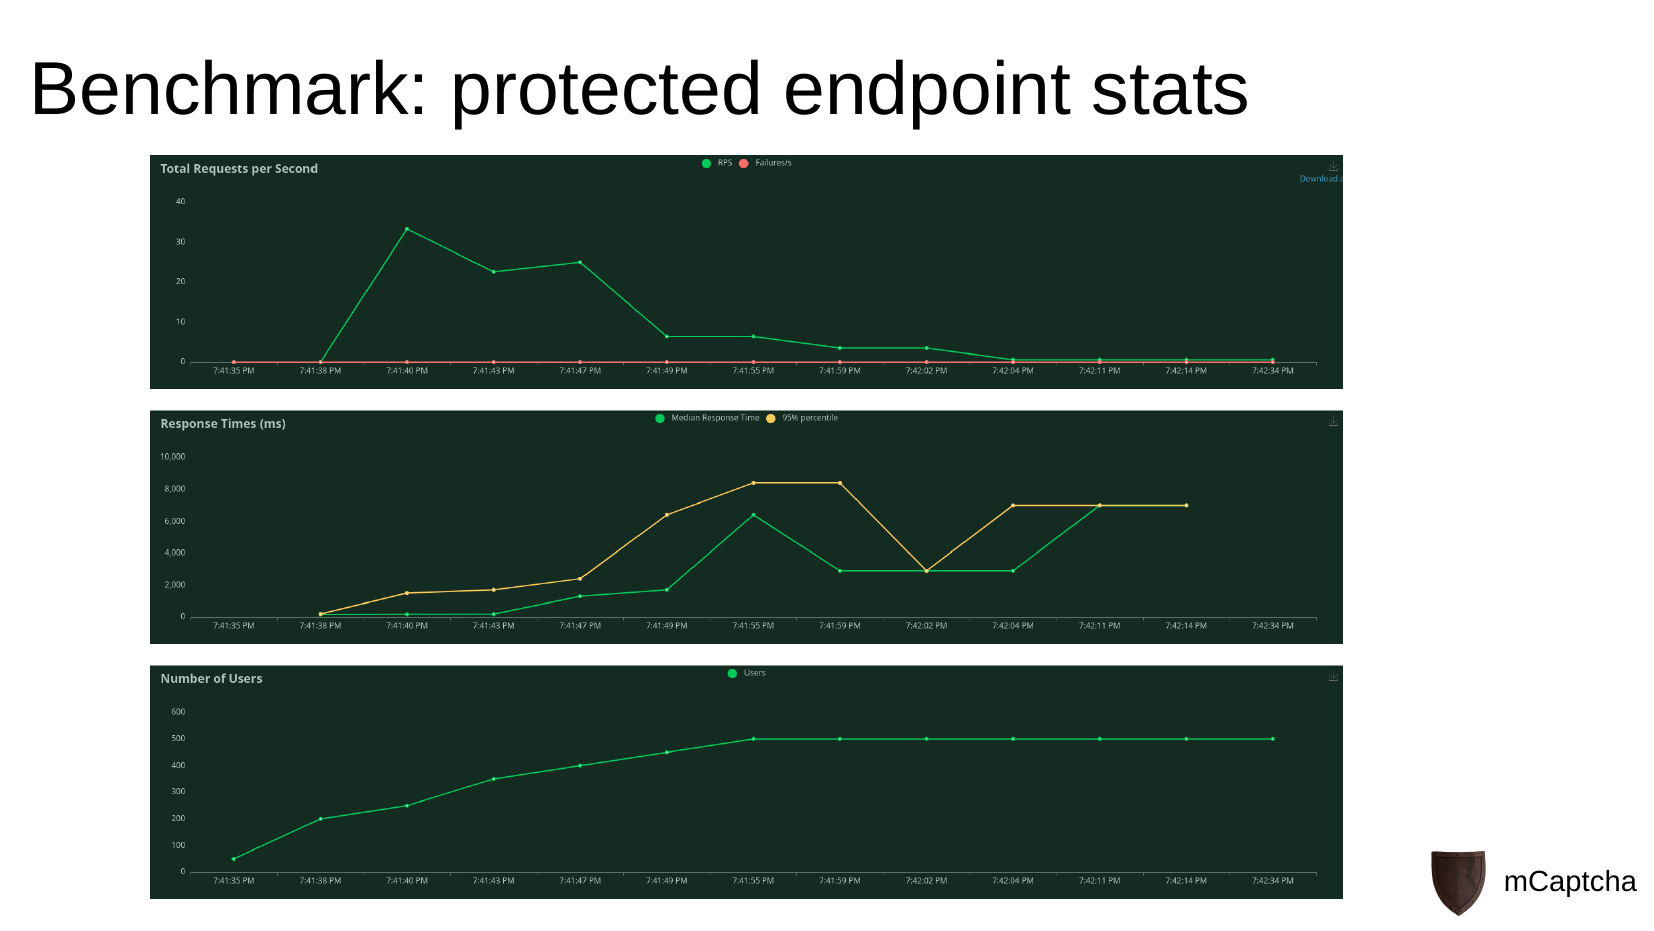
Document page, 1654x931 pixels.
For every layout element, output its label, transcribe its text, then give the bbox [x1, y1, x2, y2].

picture [150, 155, 1344, 901]
text_box mCaptcha [1489, 857, 1654, 906]
picture [1425, 846, 1493, 918]
title Benchmark: protected endpoint stats [29, 0, 1538, 260]
